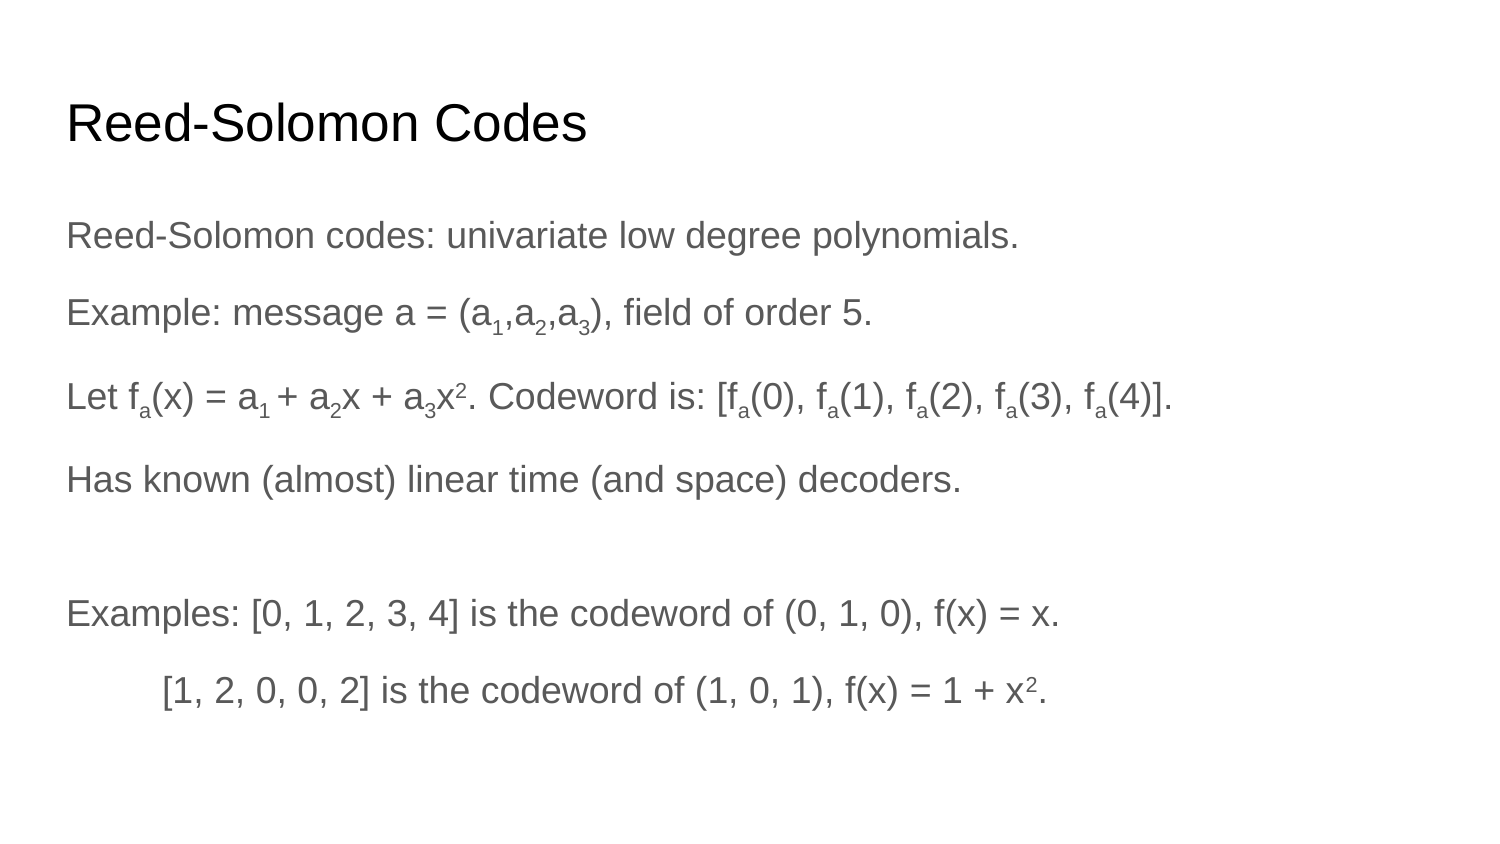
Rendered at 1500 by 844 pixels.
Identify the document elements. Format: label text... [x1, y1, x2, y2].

list Reed-Solomon codes: univariate low degree polynomials. Example: message a = (a1,a2,a3), field of order 5. Let fa(x) = a1 + a2x + a3x2. Codeword is: [fa(0), fa(1), fa(2), fa(3), fa(4)]. Has known (almost) linear time (and space) decoders. Examples: [0, 1, 2, 3, 4] is the codeword of (0, 1, 0), f(x) = x. [1, 2, 0, 0, 2] is the codeword of (1, 0, 1), f(x) = 1 + x2. [51, 189, 1449, 750]
title Reed-Solomon Codes [51, 72, 1449, 167]
